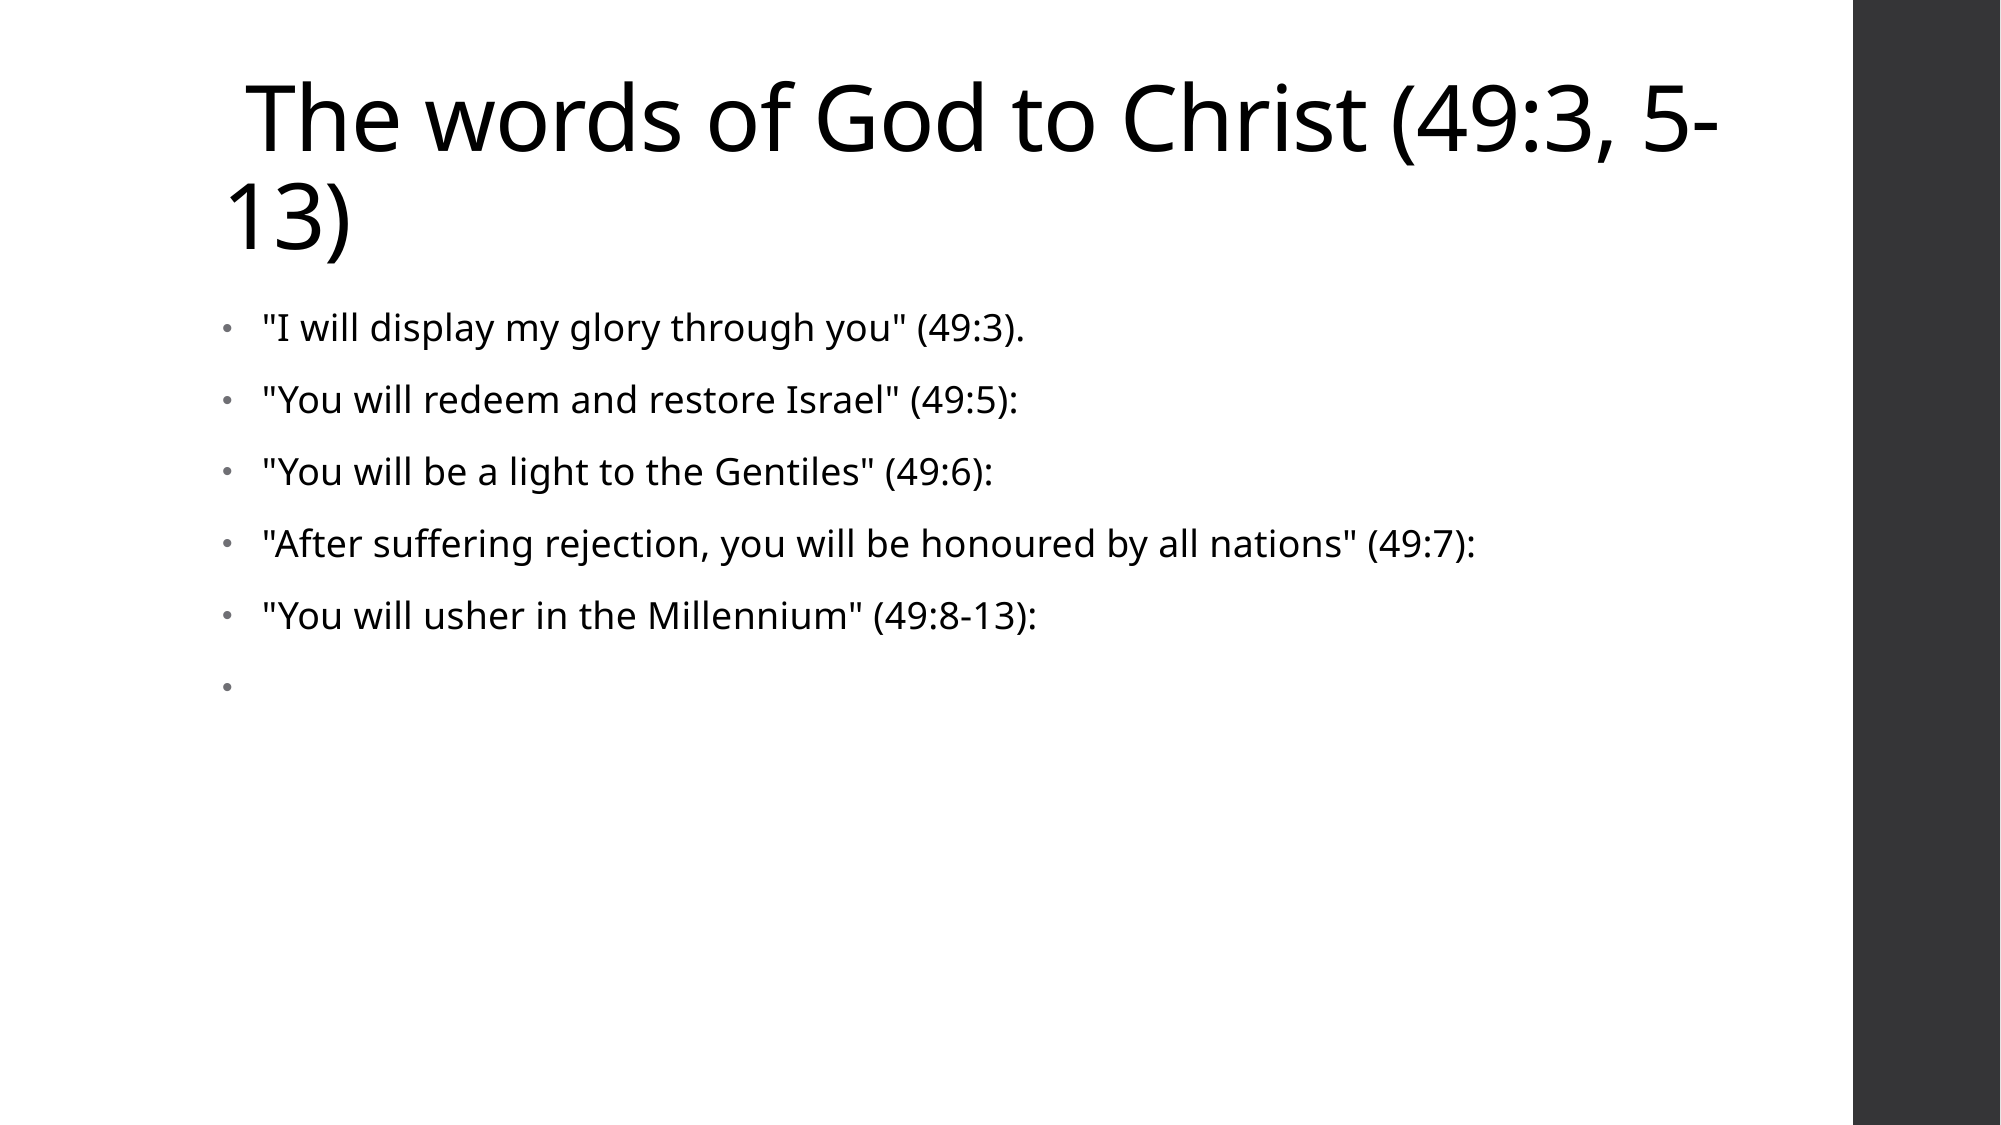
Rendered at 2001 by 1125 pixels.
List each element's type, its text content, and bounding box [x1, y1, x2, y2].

list "I will display my glory through you" (49:3). "You will redeem and restore Israel" (49:5): "You will be a light to the Gentiles" (49:6): "After suffering rejection, you will be honoured by all nations" (49:7): "You will usher in the Millennium" (49:8-13): [206, 299, 1617, 1014]
title The words of God to Christ (49:3, 5-13) [206, 60, 1797, 278]
